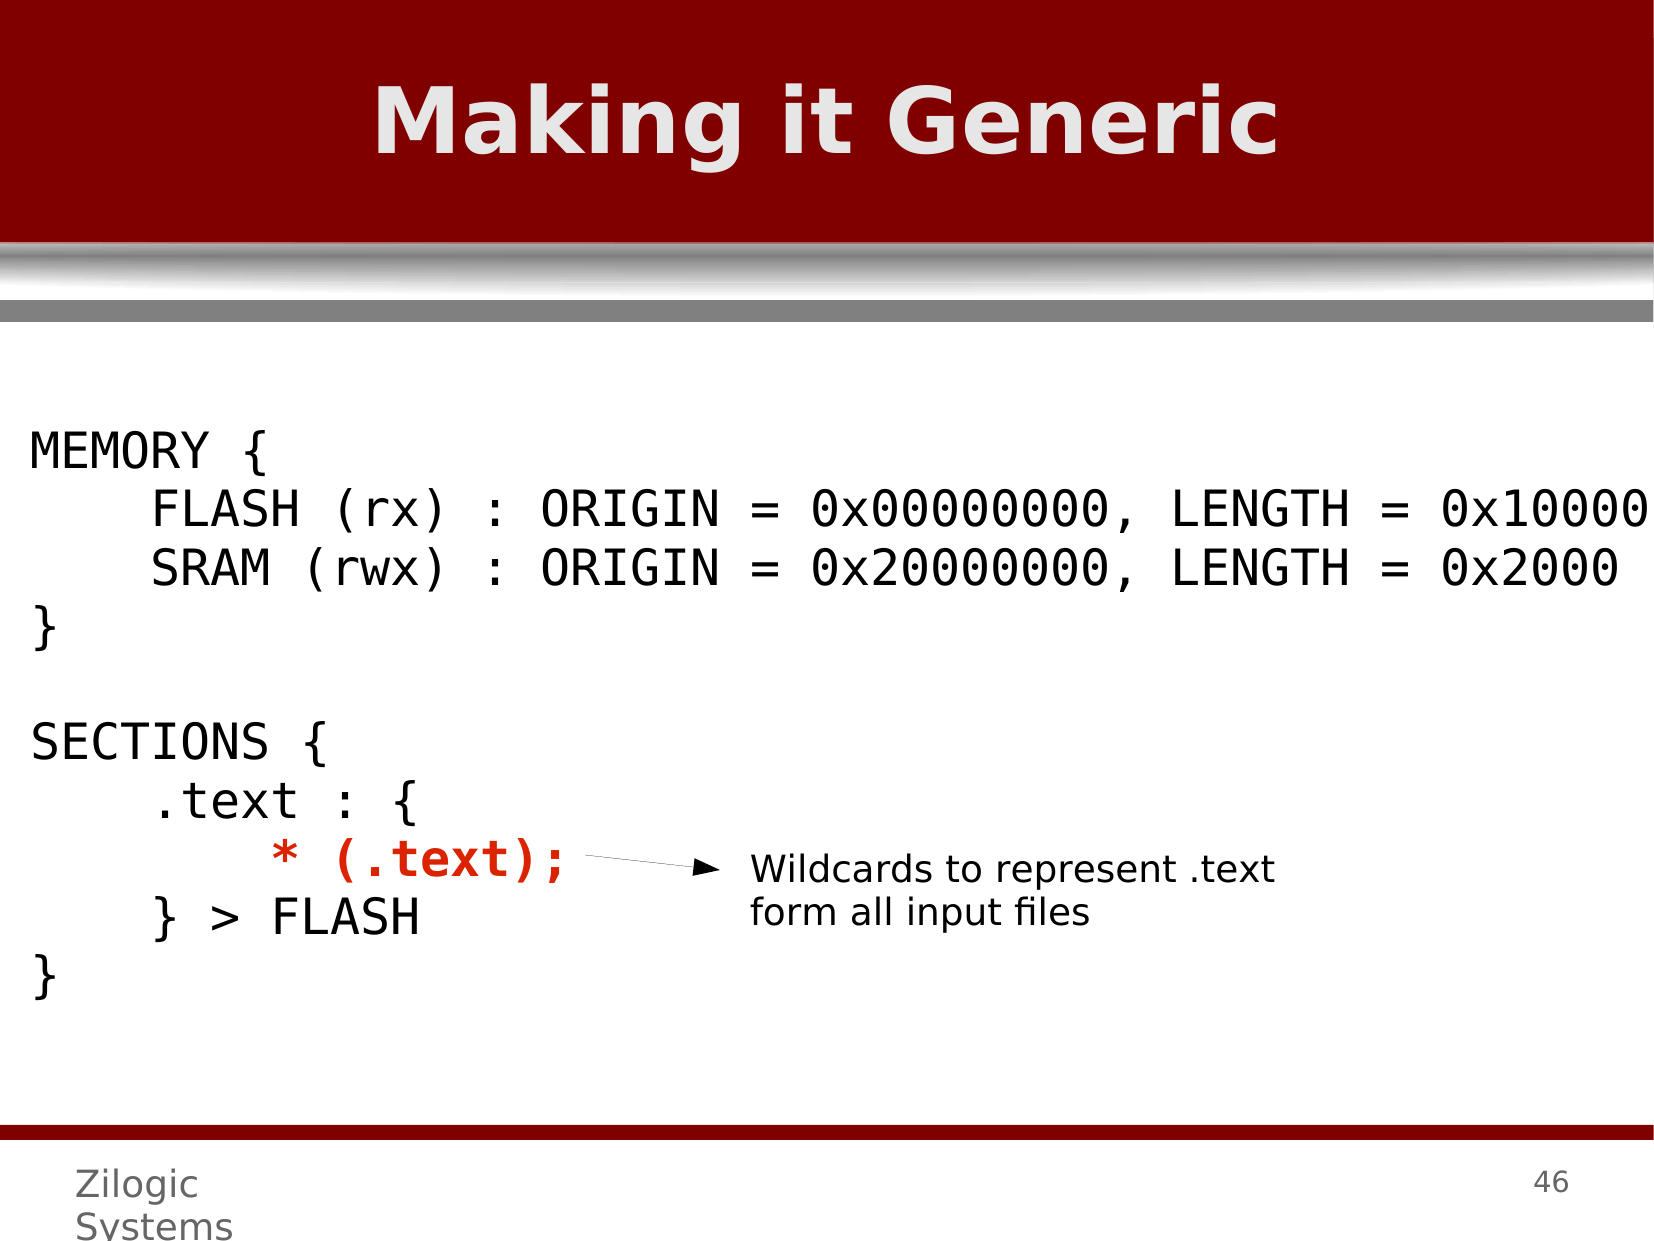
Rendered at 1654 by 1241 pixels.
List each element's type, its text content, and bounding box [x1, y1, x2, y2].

title Making it Generic [82, 18, 1571, 226]
text_box Wildcards to represent .text form all input files [735, 840, 1280, 942]
subtitle MEMORY { FLASH (rx) : ORIGIN = 0x00000000, LENGTH = 0x10000 SRAM (rwx) : ORIGIN = 0x20000000, LENGTH = 0x2000 } SECTIONS { .text : { * (.text); } > FLASH } [30, 325, 1654, 1101]
